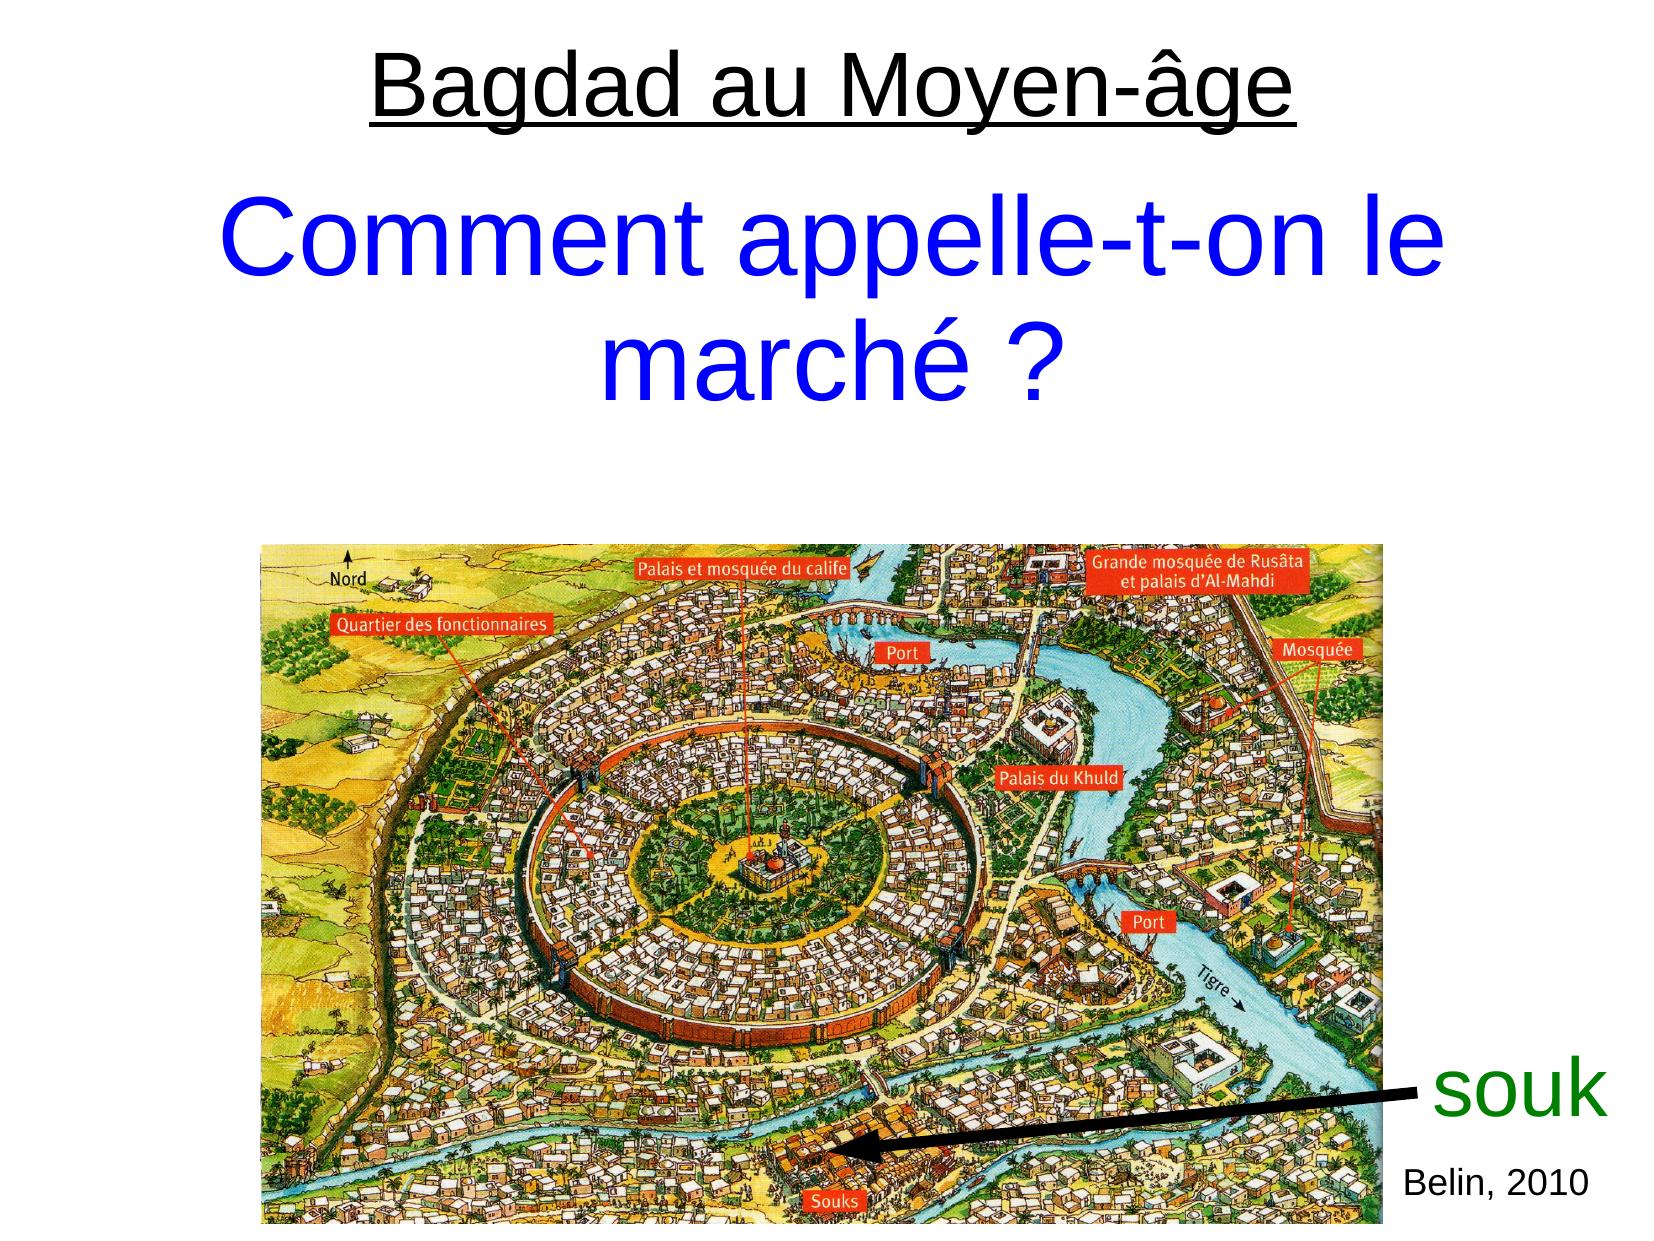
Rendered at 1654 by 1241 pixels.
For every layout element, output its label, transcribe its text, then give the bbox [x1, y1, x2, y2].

text_box Belin, 2010 [1387, 1153, 1625, 1211]
picture [260, 544, 1383, 1224]
text_box souk [1417, 1033, 1625, 1142]
title Bagdad au Moyen-âge [88, 33, 1577, 137]
title Comment appelle-t-on le marché ? [88, 173, 1577, 425]
